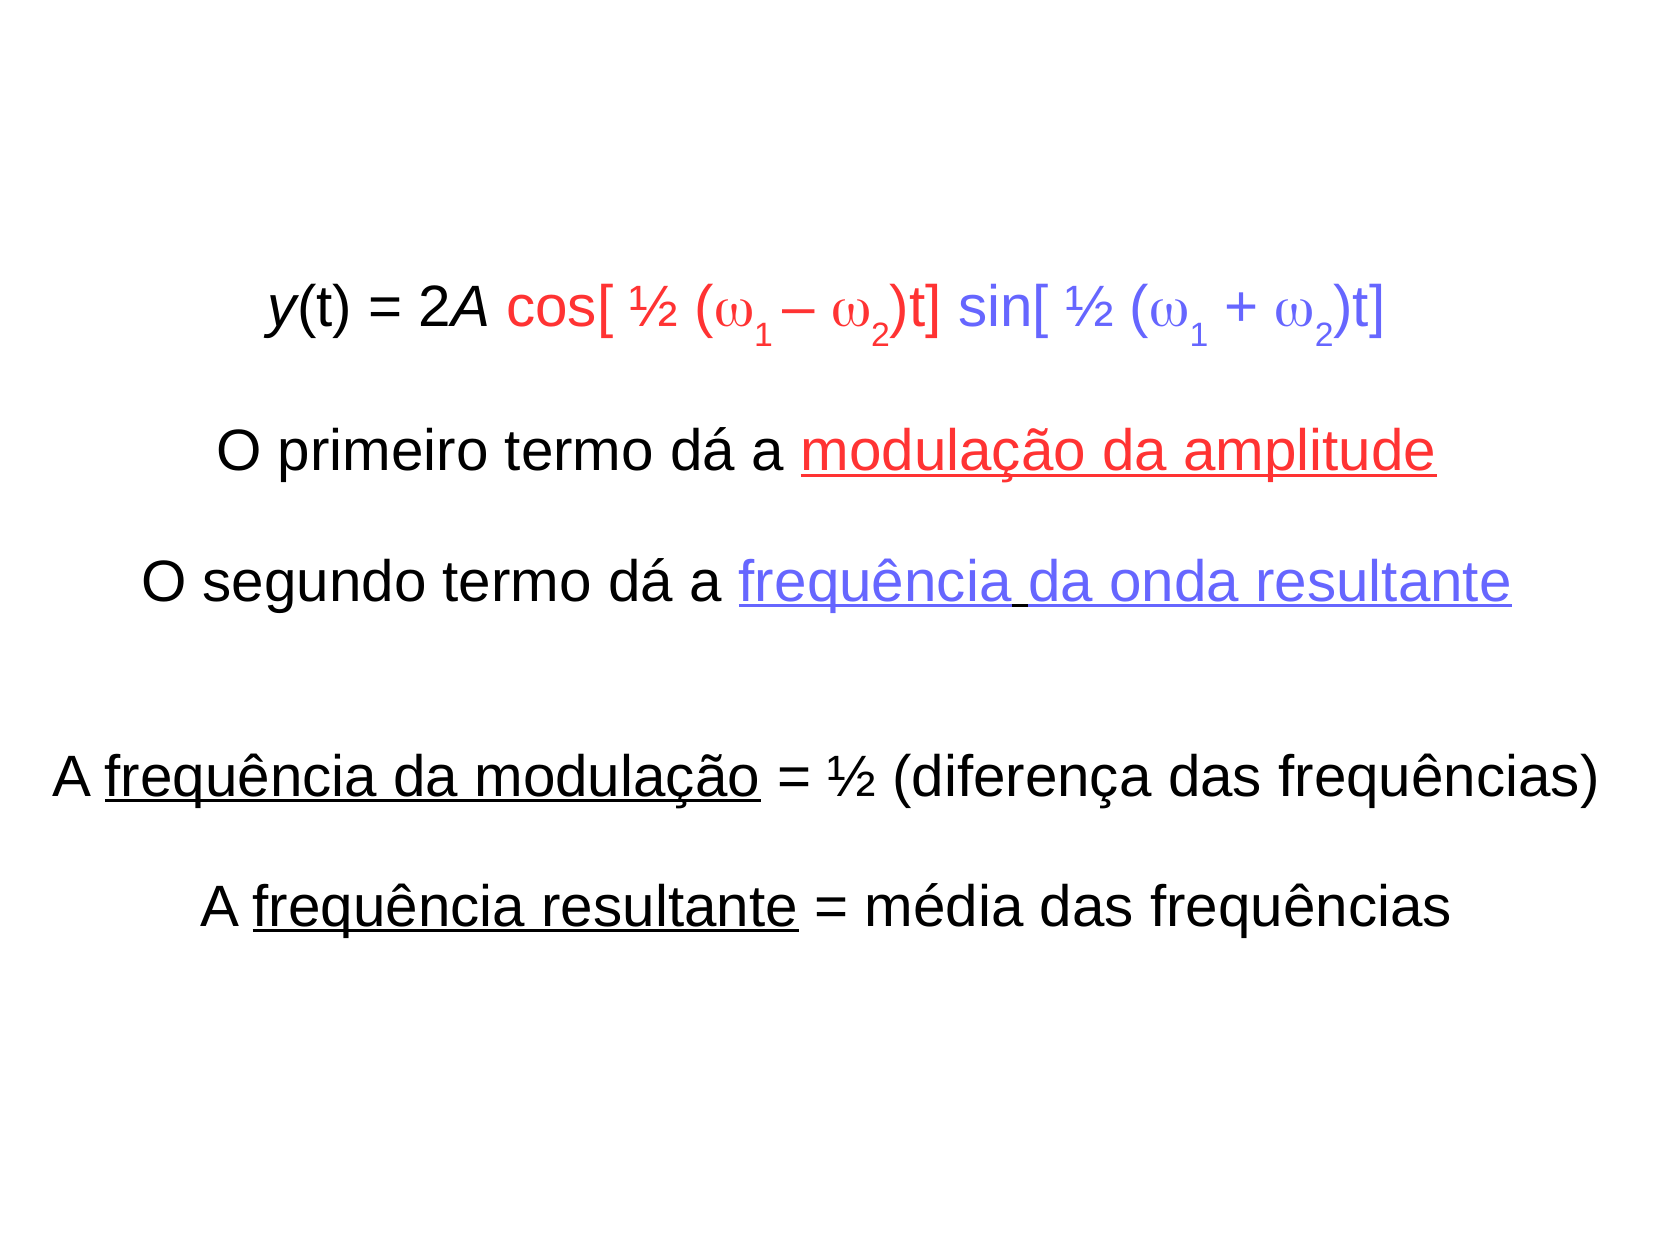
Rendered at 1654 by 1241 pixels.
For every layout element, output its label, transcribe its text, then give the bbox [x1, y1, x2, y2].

subtitle y(t) = 2A cos[ ½ (w1 – w2)t] sin[ ½ (w1 + w2)t] O primeiro termo dá a modulação da amplitude O segundo termo dá a frequência da onda resultante A frequência da modulação = ½ (diferença das frequências) A frequência resultante = média das frequências [35, 126, 1619, 1087]
